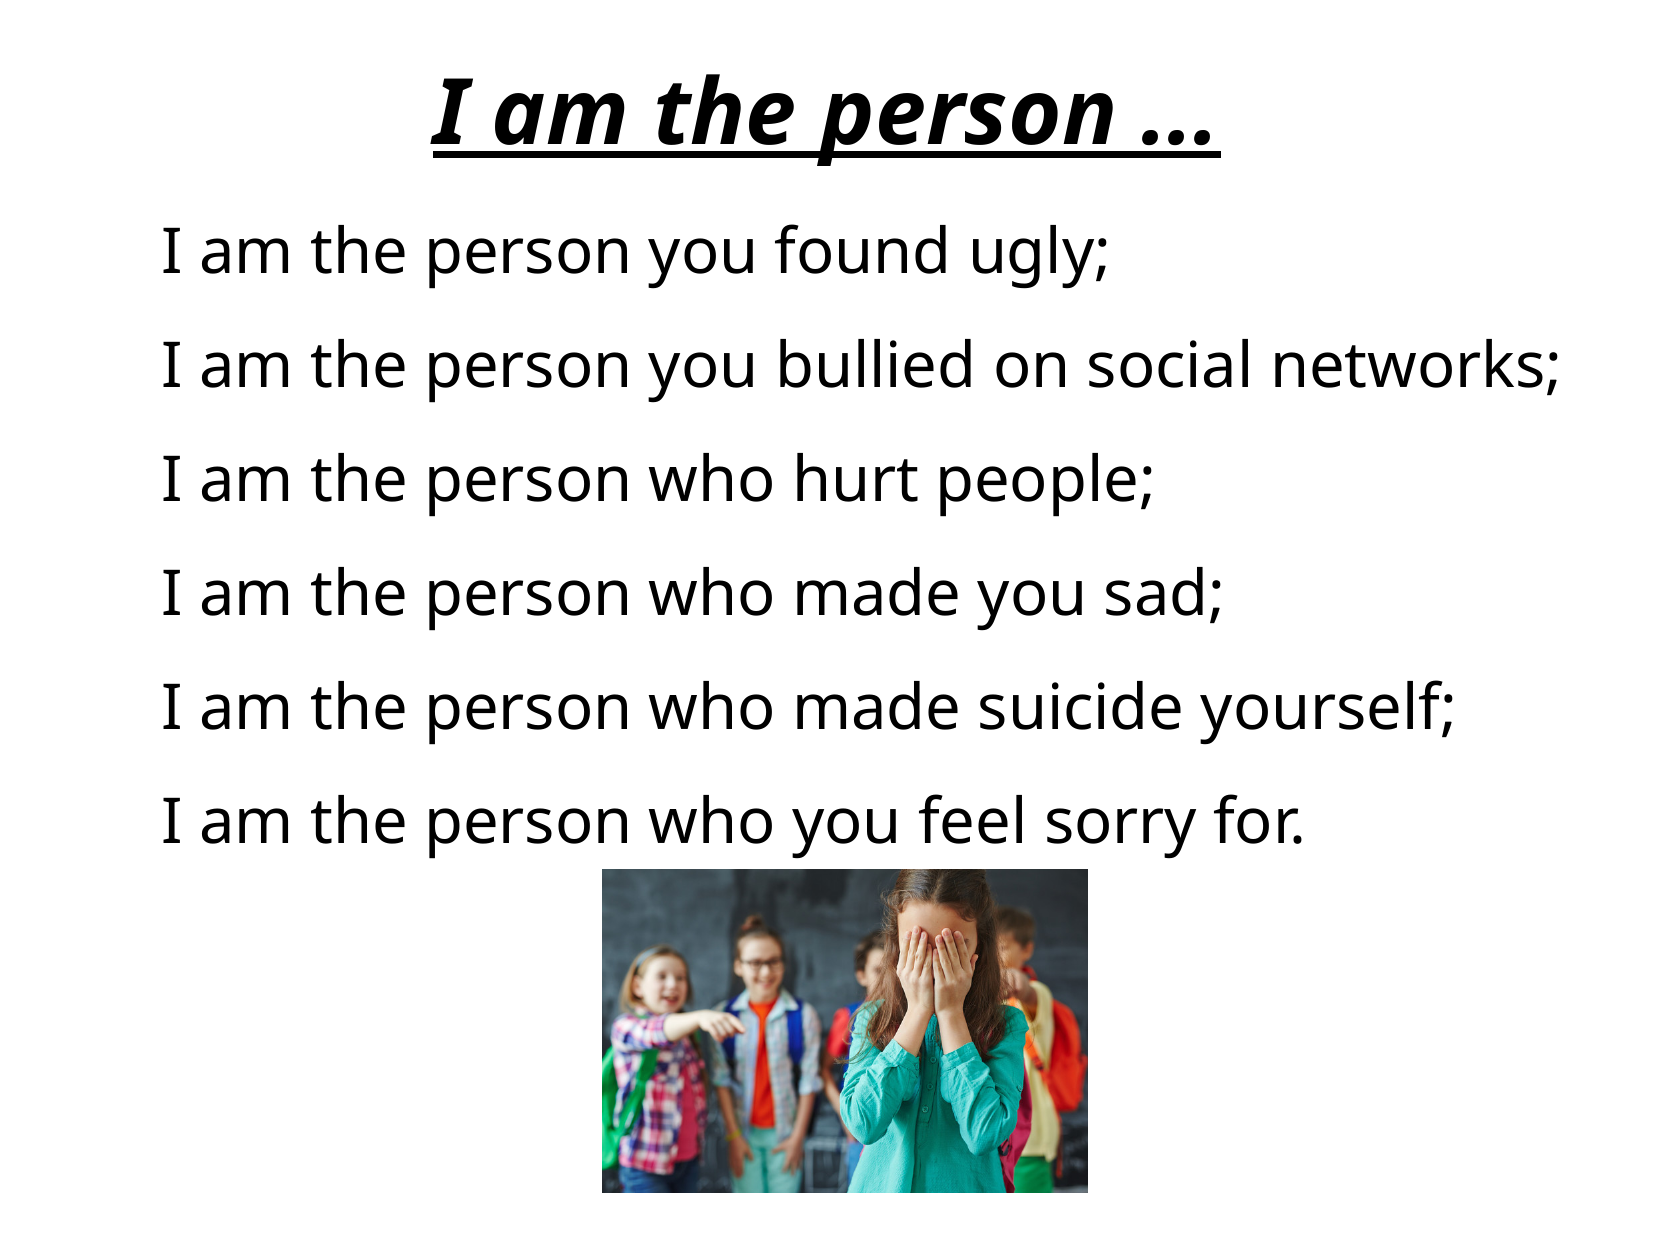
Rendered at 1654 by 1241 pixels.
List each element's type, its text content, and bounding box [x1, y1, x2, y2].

list I am the person you found ugly; I am the person you bullied on social networks; I am the person who hurt people; I am the person who made you sad; I am the person who made suicide yourself; I am the person who you feel sorry for. [93, 205, 1582, 926]
picture [602, 869, 1088, 1193]
title I am the person ... [82, 5, 1571, 213]
